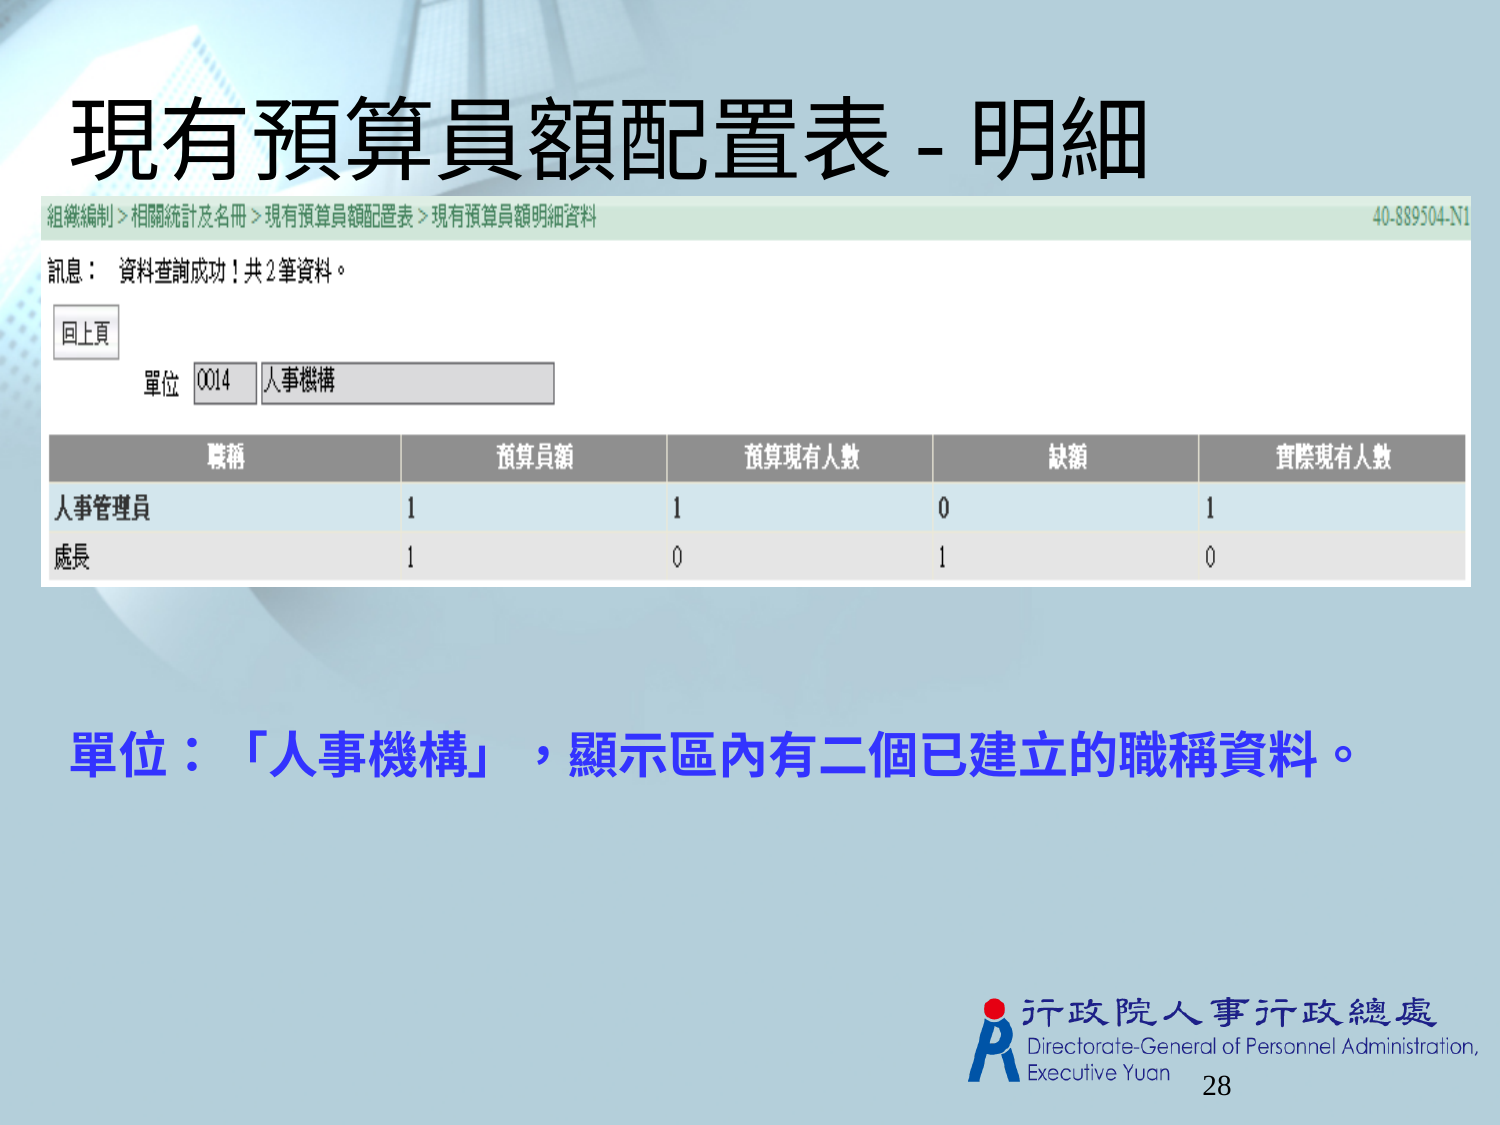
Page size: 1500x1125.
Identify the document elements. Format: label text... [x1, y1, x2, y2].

picture [41, 196, 1471, 587]
title 現有預算員額配置表-明細 [53, 42, 1388, 196]
text_box 單位：「人事機構」，顯示區內有二個已建立的職稱資料。 [53, 716, 1383, 791]
text_box [1187, 1058, 1500, 1124]
